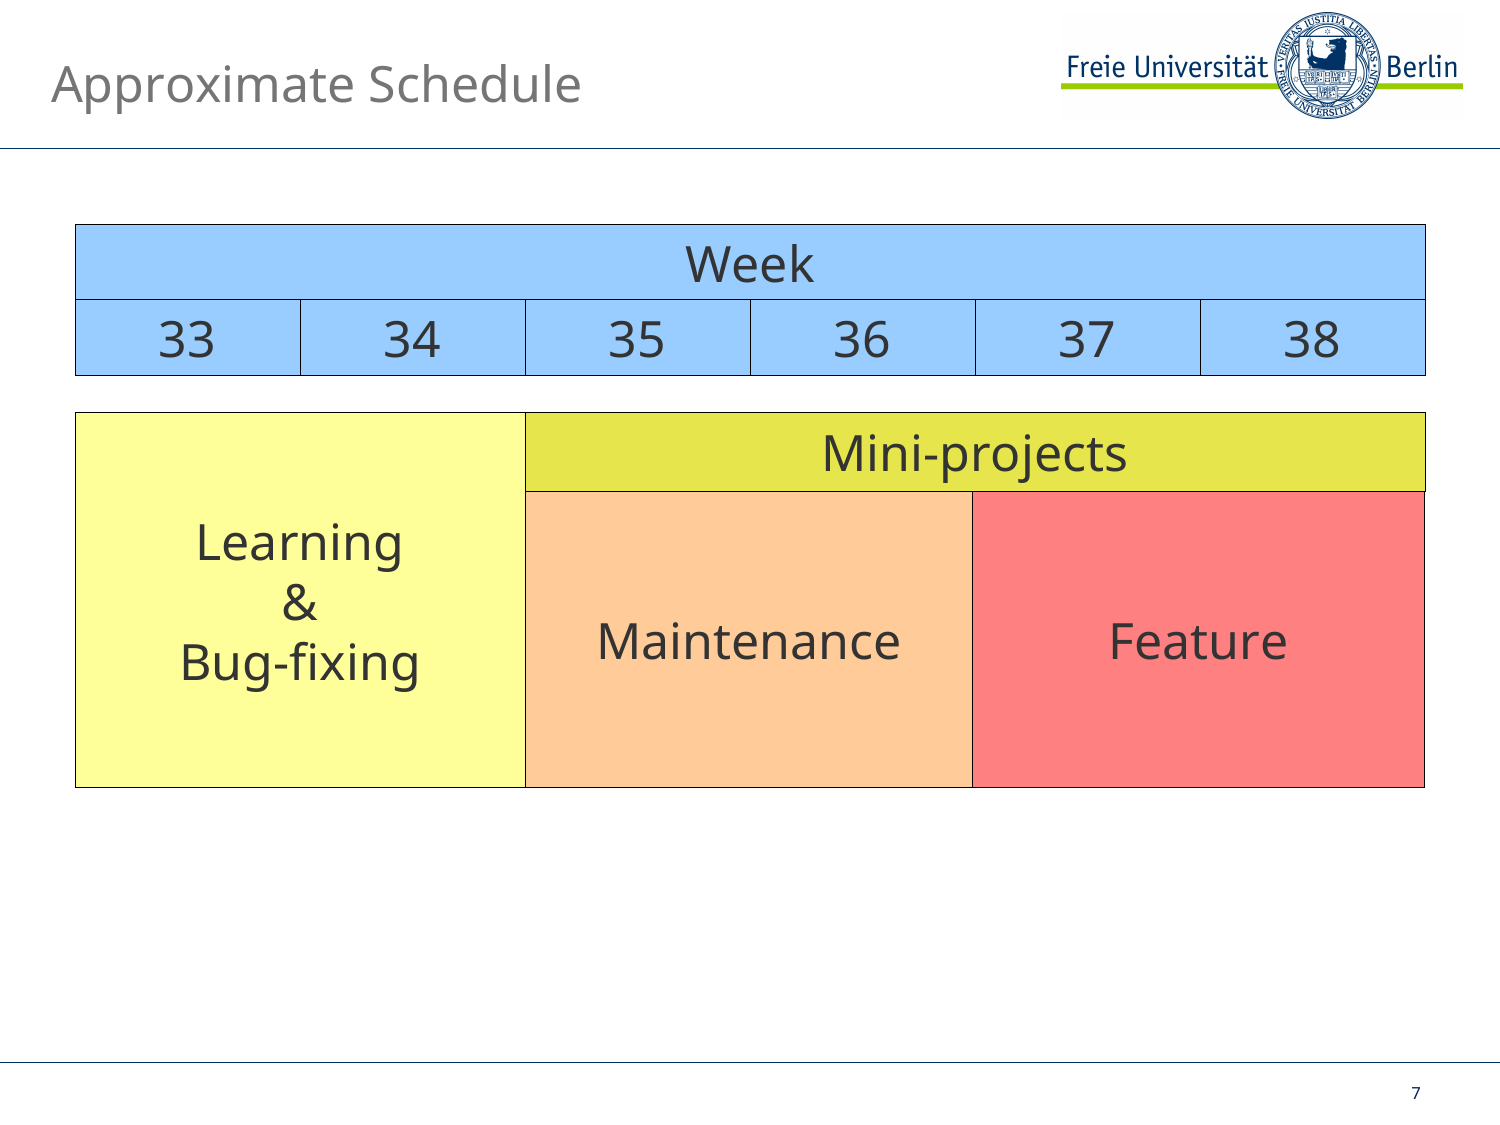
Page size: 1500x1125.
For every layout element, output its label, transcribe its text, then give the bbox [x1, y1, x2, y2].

text_box Feature [973, 492, 1425, 788]
text_box 35 [525, 300, 750, 376]
text_box Week [75, 224, 1426, 300]
text_box 34 [300, 300, 525, 376]
text_box 37 [975, 300, 1200, 376]
text_box Maintenance [525, 492, 973, 788]
text_box Mini-projects [525, 412, 1426, 492]
text_box 38 [1200, 300, 1426, 376]
picture [1061, 12, 1463, 119]
text_box 36 [750, 300, 975, 376]
text_box Learning & Bug-fixing [75, 412, 525, 788]
title Approximate Schedule [51, 61, 1238, 113]
text_box 33 [75, 300, 300, 376]
